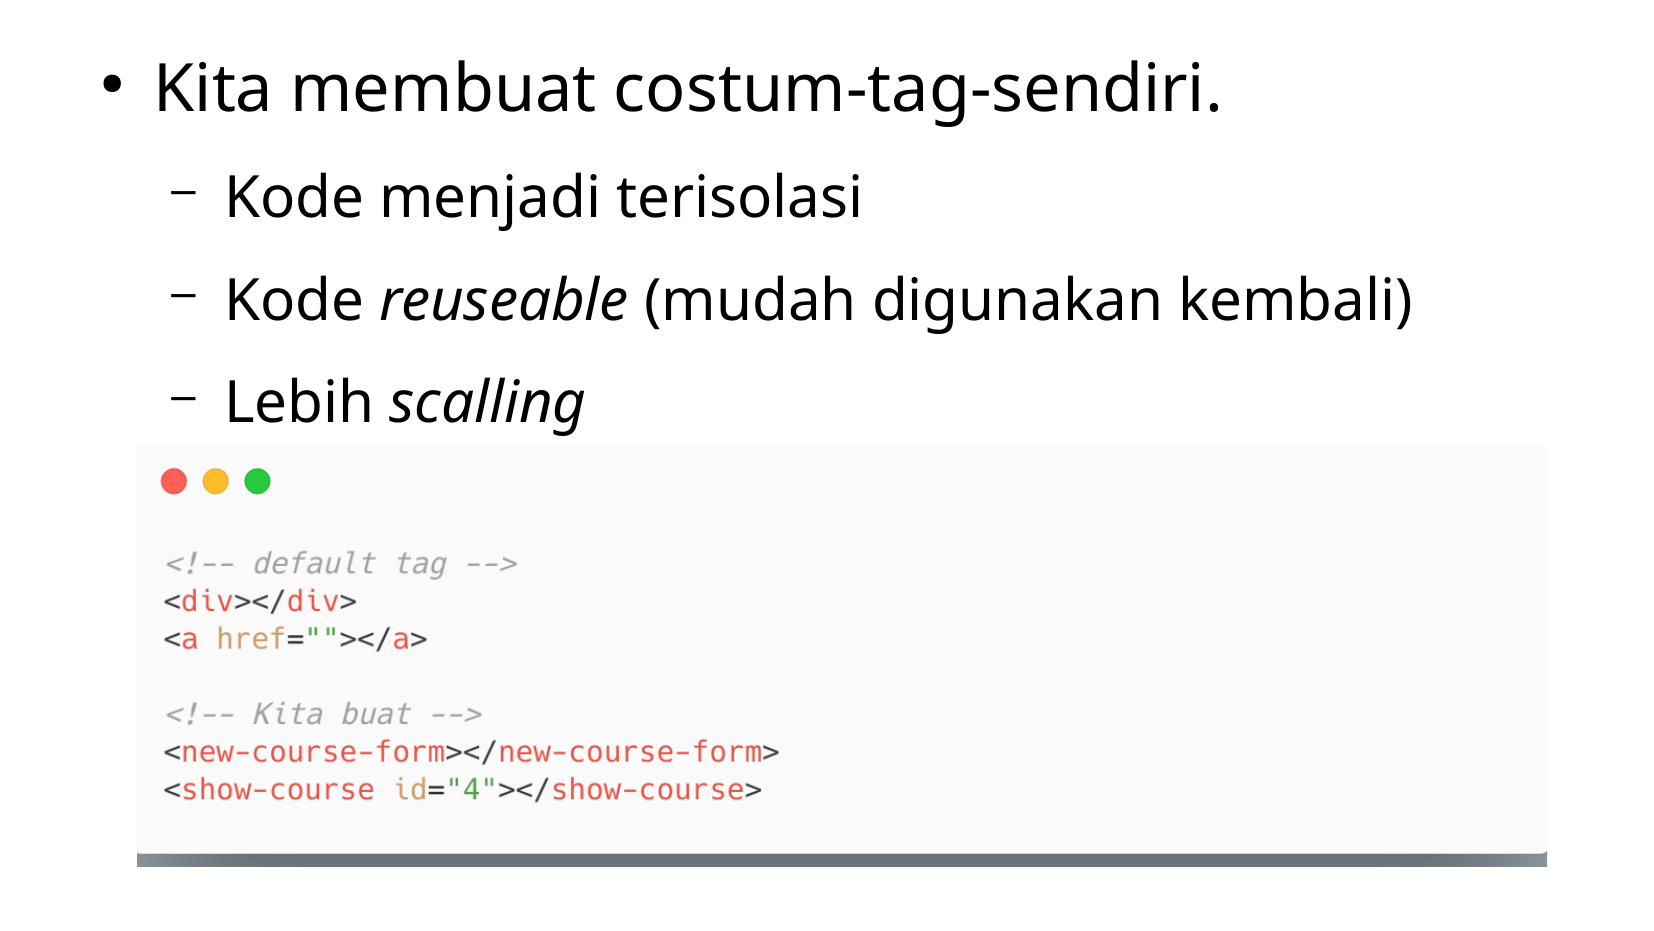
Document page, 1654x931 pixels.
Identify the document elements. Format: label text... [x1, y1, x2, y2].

picture [137, 446, 1548, 867]
list Kita membuat costum-tag-sendiri. Kode menjadi terisolasi Kode reuseable (mudah digunakan kembali) Lebih scalling [82, 40, 1571, 580]
